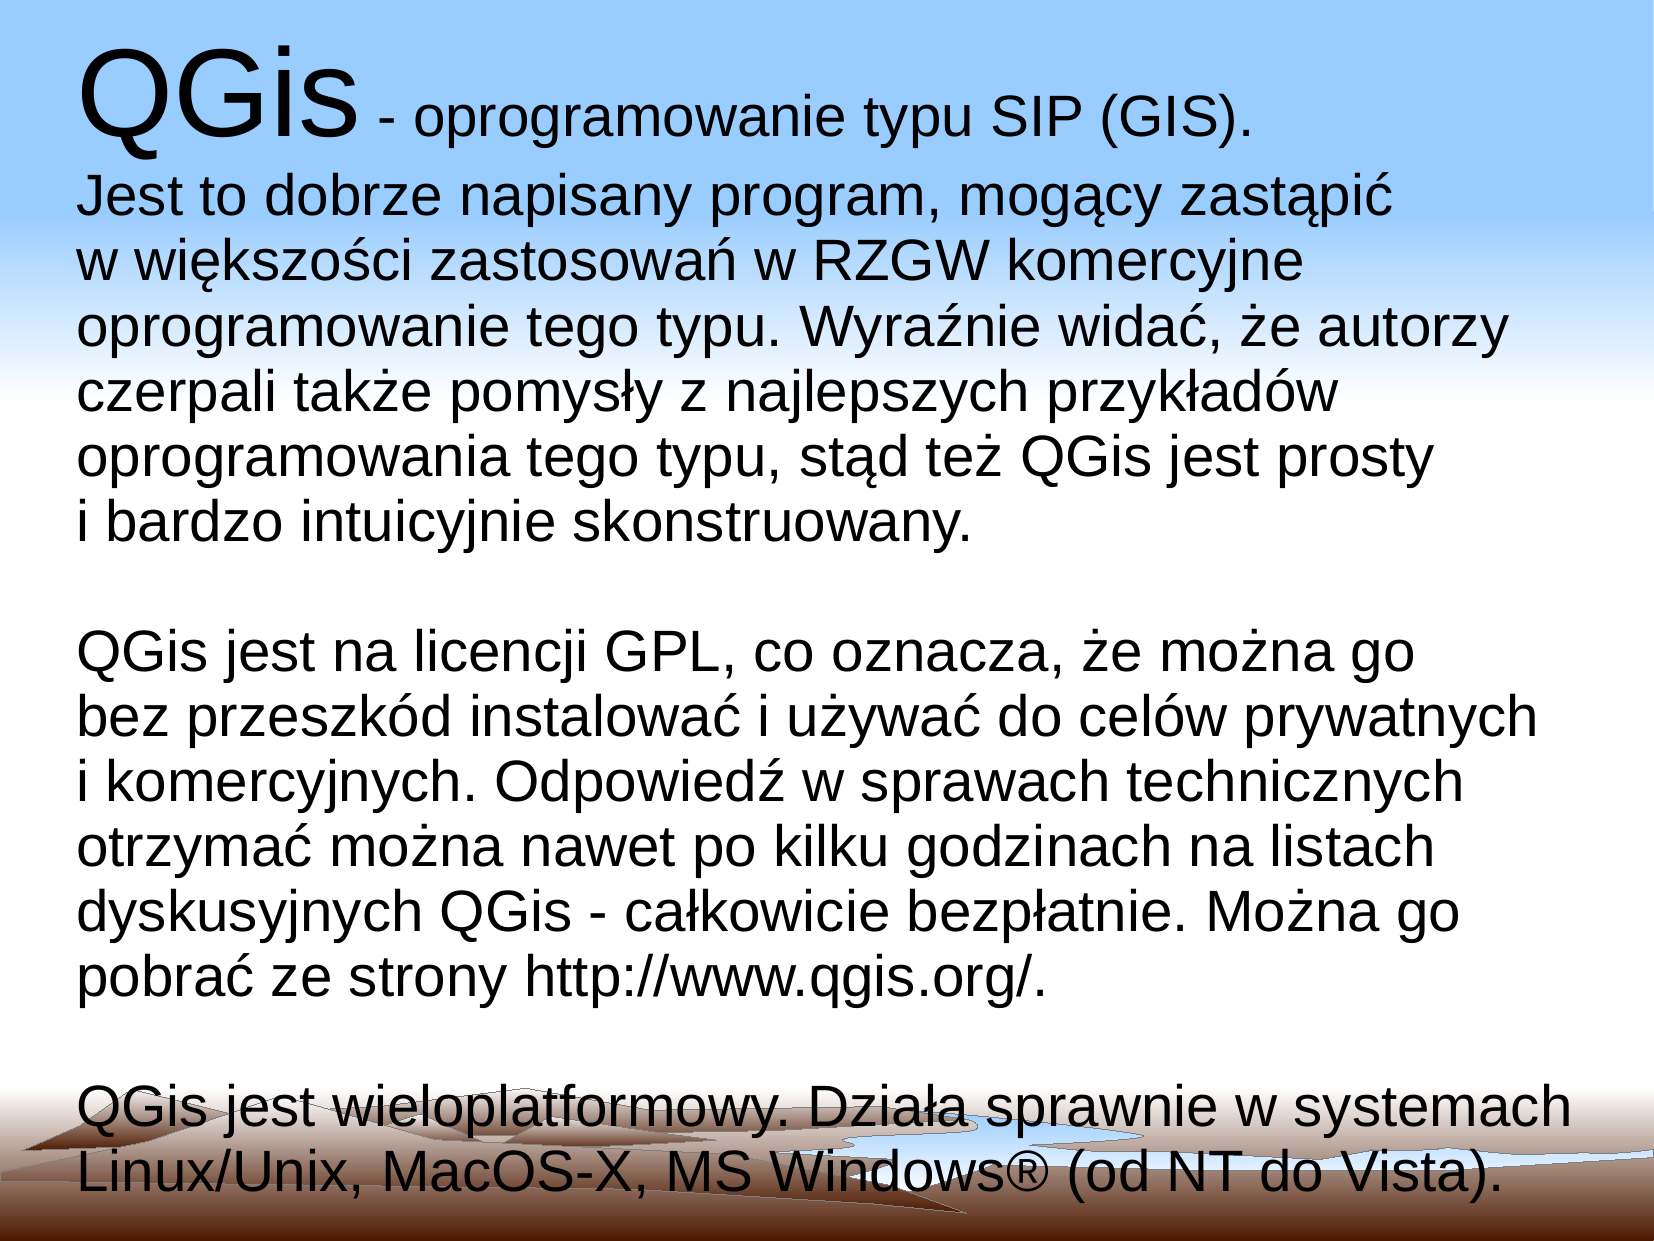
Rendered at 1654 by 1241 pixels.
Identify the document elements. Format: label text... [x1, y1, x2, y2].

text_box QGis - oprogramowanie typu SIP (GIS). Jest to dobrze napisany program, mogący zastąpić w większości zastosowań w RZGW komercyjne oprogramowanie tego typu. Wyraźnie widać, że autorzy czerpali także pomysły z najlepszych przykładów oprogramowania tego typu, stąd też QGis jest prosty i bardzo intuicyjnie skonstruowany. QGis jest na licencji GPL, co oznacza, że można go bez przeszkód instalować i używać do celów prywatnych i komercyjnych. Odpowiedź w sprawach technicznych otrzymać można nawet po kilku godzinach na listach dyskusyjnych QGis - całkowicie bezpłatnie. Można go pobrać ze strony http://www.qgis.org/. QGis jest wieloplatformowy. Działa sprawnie w systemach Linux/Unix, MacOS-X, MS Windows® (od NT do Vista). [61, 16, 1586, 1211]
